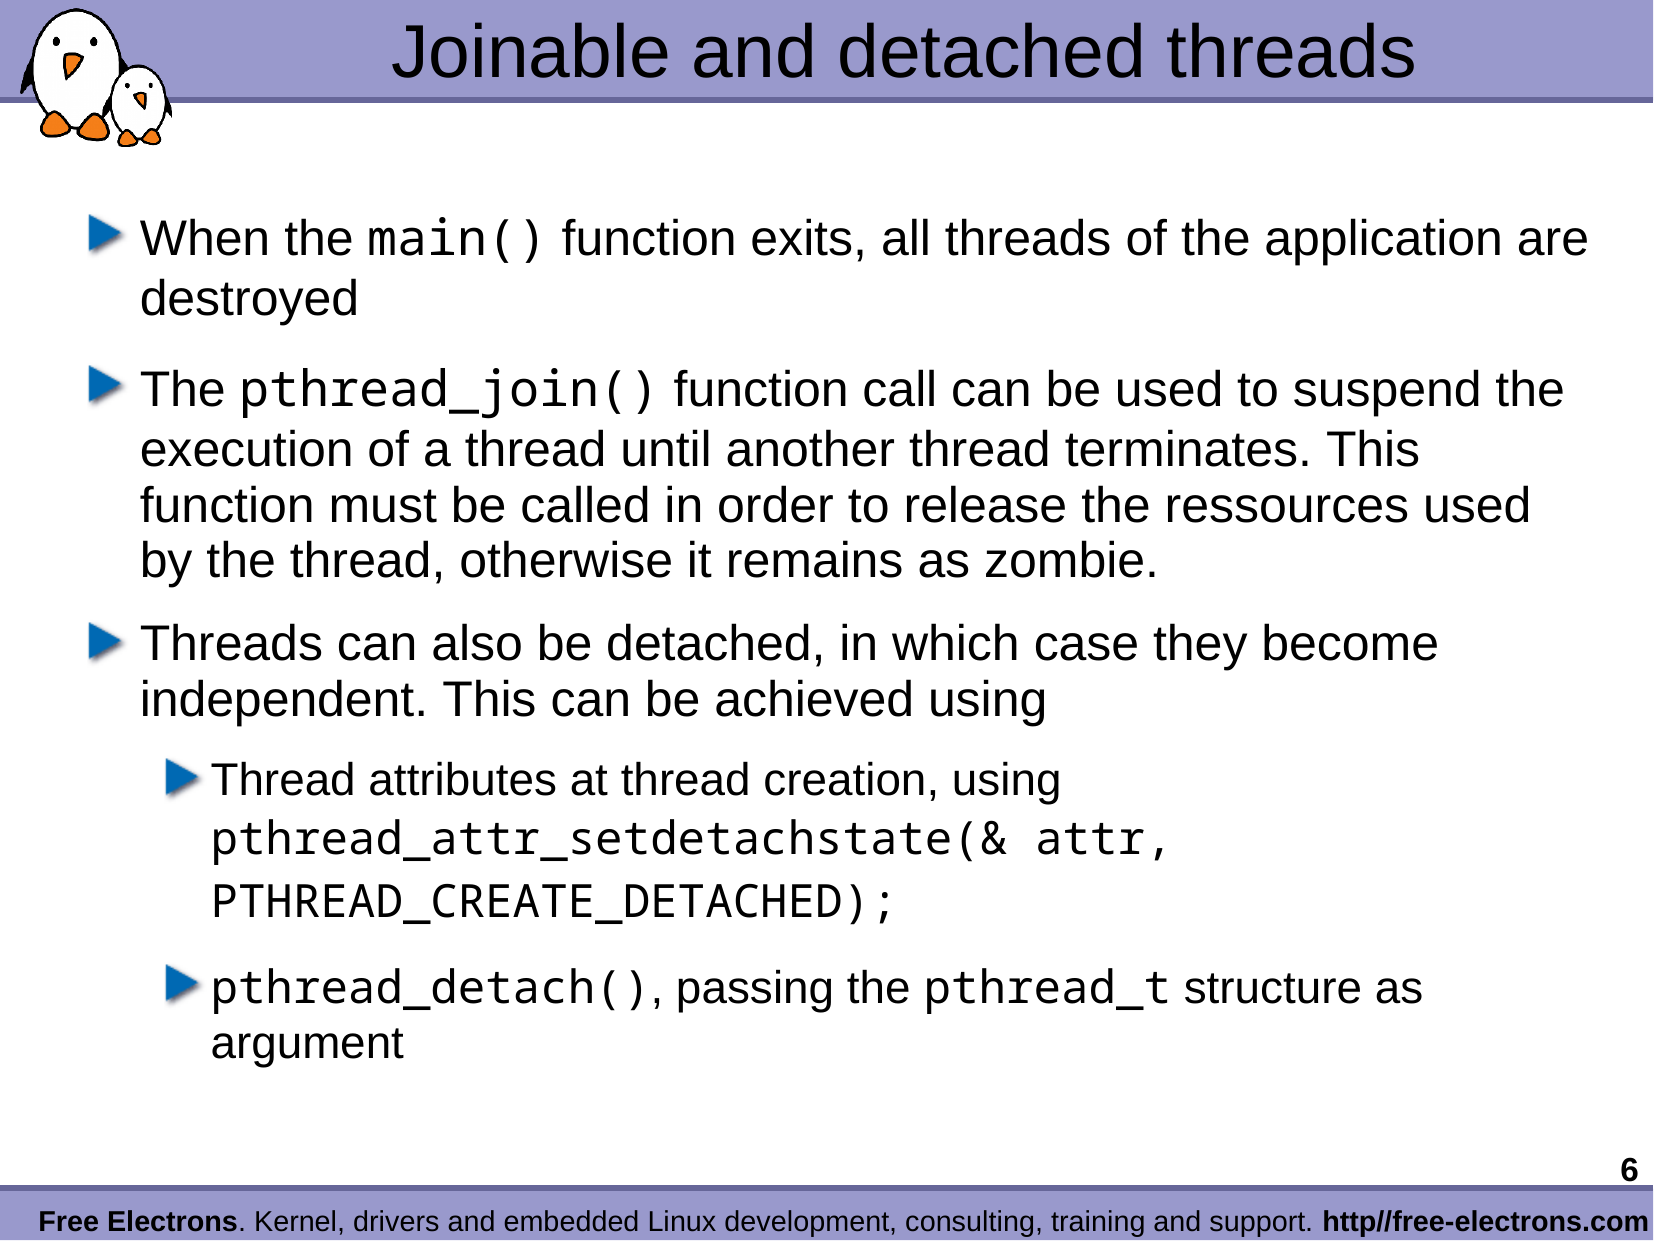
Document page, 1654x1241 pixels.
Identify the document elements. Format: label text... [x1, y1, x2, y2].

title Joinable and detached threads [178, 4, 1631, 98]
list When the main() function exits, all threads of the application are destroyed The pthread_join() function call can be used to suspend the execution of a thread until another thread terminates. This function must be called in order to release the ressources used by the thread, otherwise it remains as zombie. Threads can also be detached, in which case they become independent. This can be achieved using Thread attributes at thread creation, using pthread_attr_setdetachstate(& attr, PTHREAD_CREATE_DETACHED); pthread_detach(), passing the pthread_t structure as argument [68, 201, 1592, 1118]
picture [20, 8, 172, 147]
